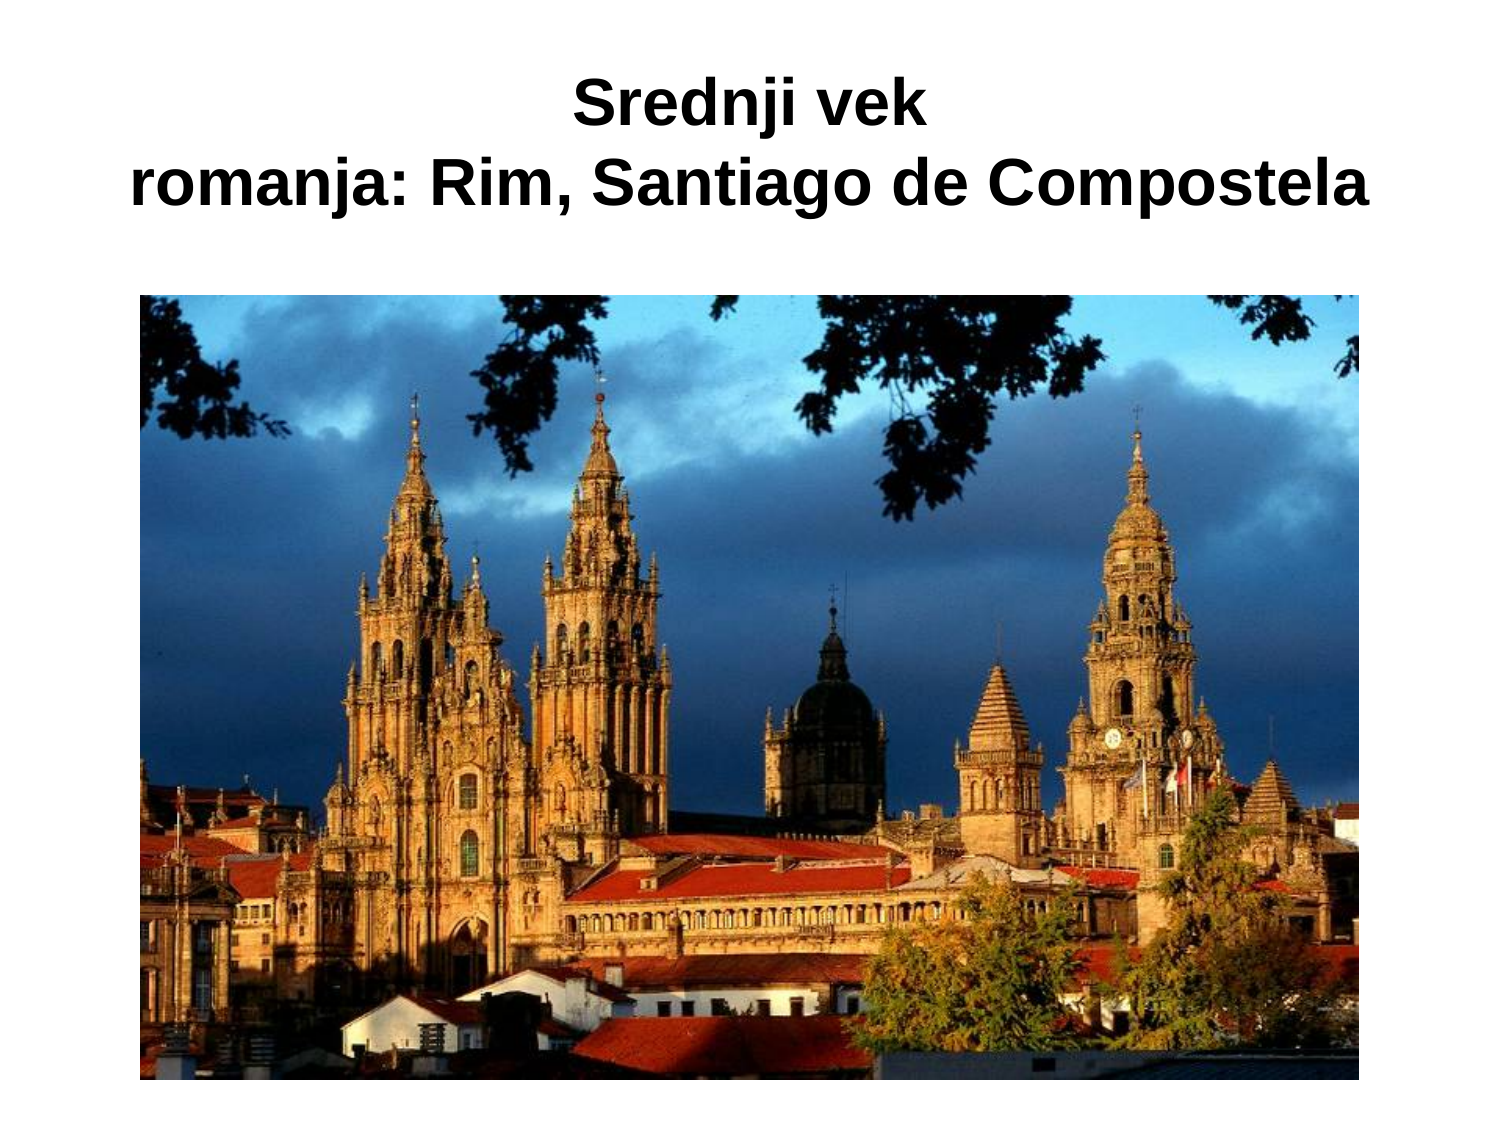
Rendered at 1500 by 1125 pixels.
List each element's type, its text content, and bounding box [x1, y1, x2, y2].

title Srednji vek romanja: Rim, Santiago de Compostela [75, 41, 1426, 237]
picture [140, 295, 1359, 1080]
